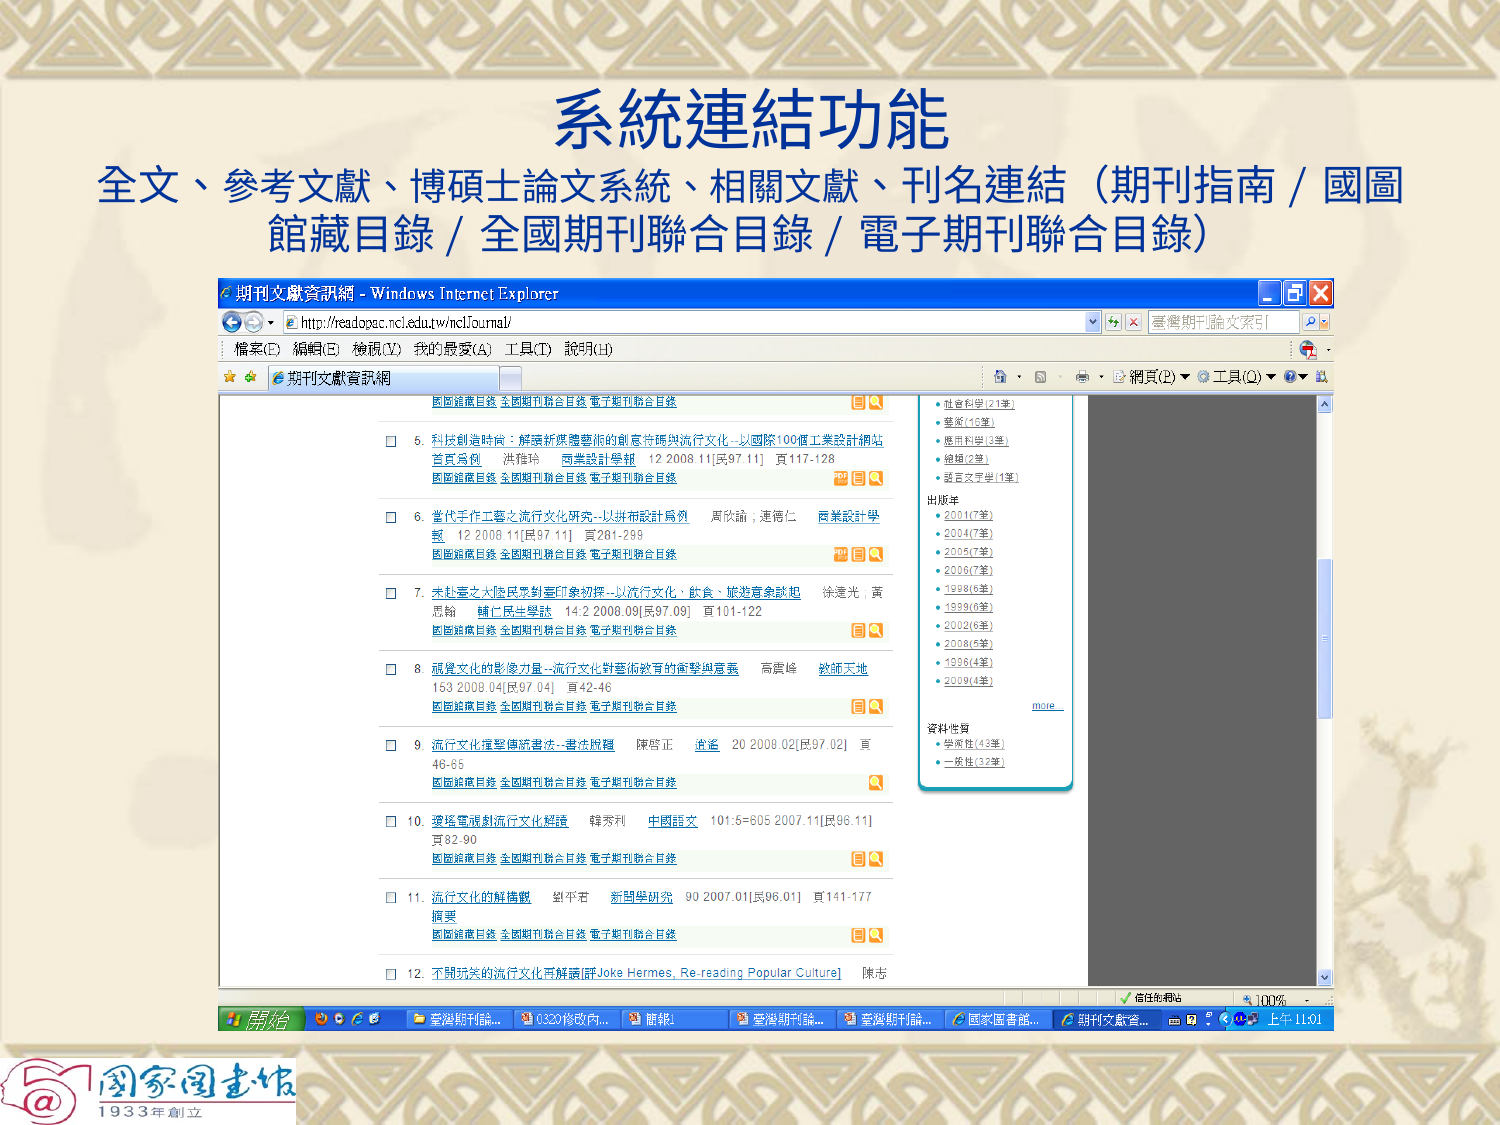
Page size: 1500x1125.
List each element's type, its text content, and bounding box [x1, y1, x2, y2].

title 系統連結功能 全文、參考文獻、博碩士論文系統、相關文獻、刊名連結（期刊指南/國圖館藏目錄/全國期刊聯合目錄/電子期刊聯合目錄） [77, 69, 1426, 268]
picture [0, 0, 1500, 1125]
